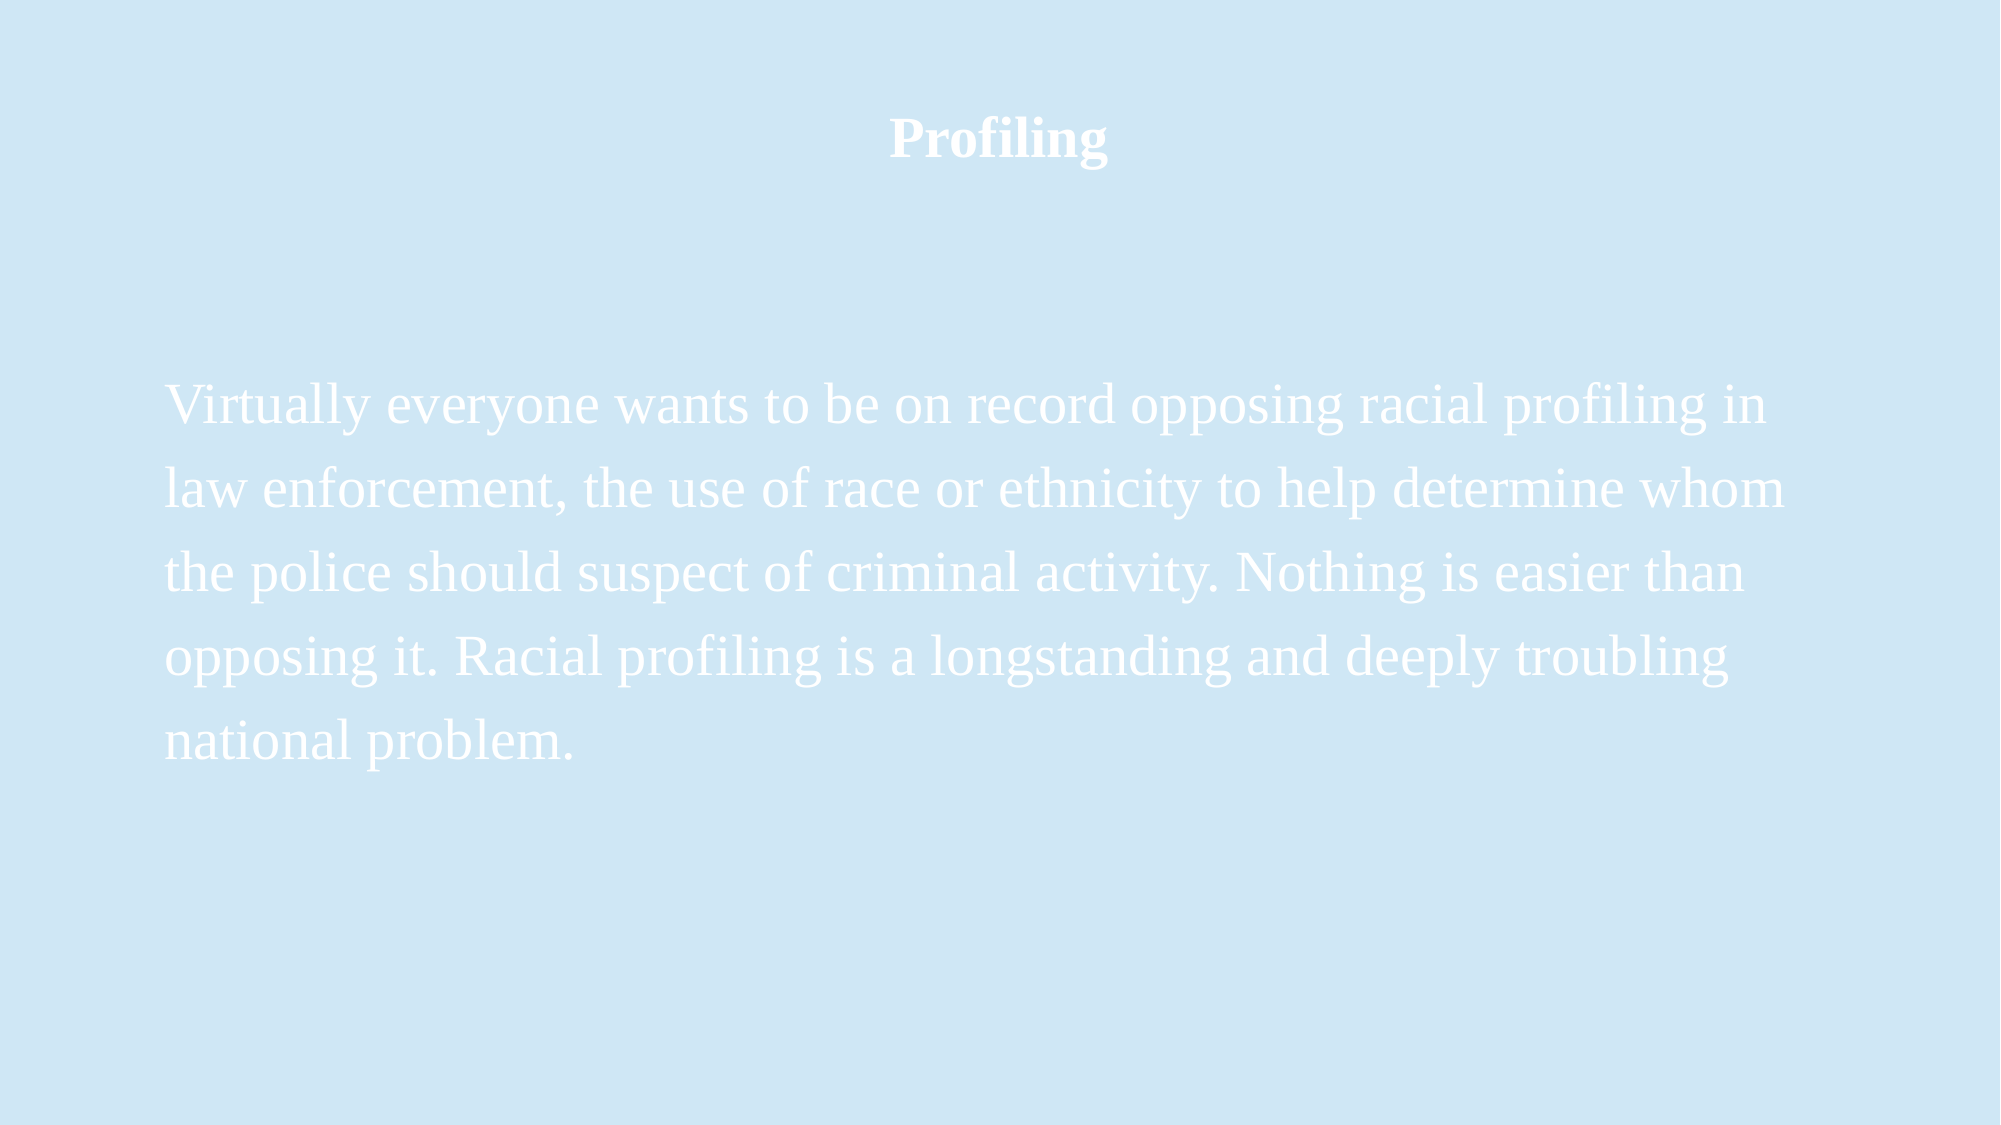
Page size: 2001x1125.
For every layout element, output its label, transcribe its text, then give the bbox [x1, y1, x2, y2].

title Profiling [149, 99, 1849, 318]
list Virtually everyone wants to be on record opposing racial profiling in law enforcement, the use of race or ethnicity to help determine whom the police should suspect of criminal activity. Nothing is easier than opposing it. Racial profiling is a longstanding and deeply troubling national problem. [149, 343, 1849, 950]
